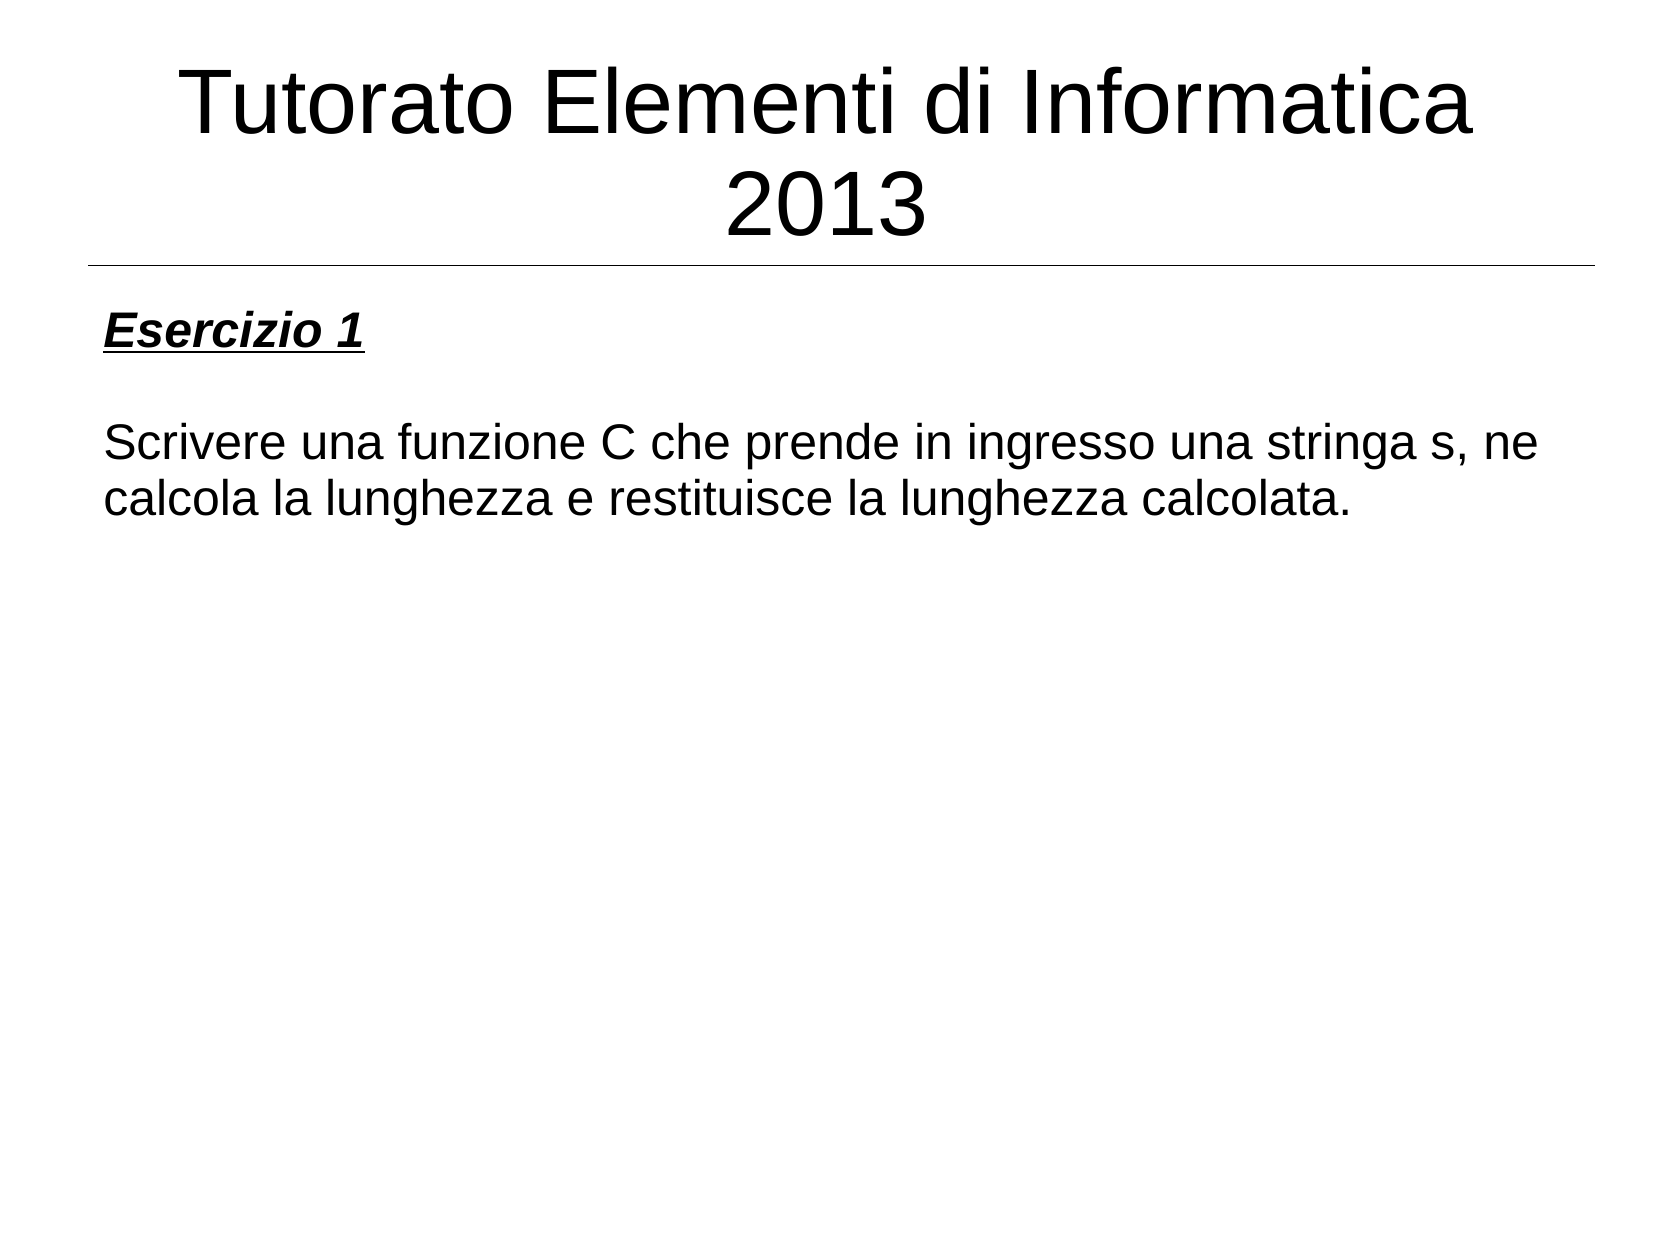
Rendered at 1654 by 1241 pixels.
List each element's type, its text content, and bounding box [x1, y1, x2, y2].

subtitle [82, 290, 1571, 1109]
title Tutorato Elementi di Informatica 2013 [82, 49, 1571, 257]
text_box Esercizio 1 Scrivere una funzione C che prende in ingresso una stringa s, ne calcola la lunghezza e restituisce la lunghezza calcolata. [88, 295, 1595, 613]
